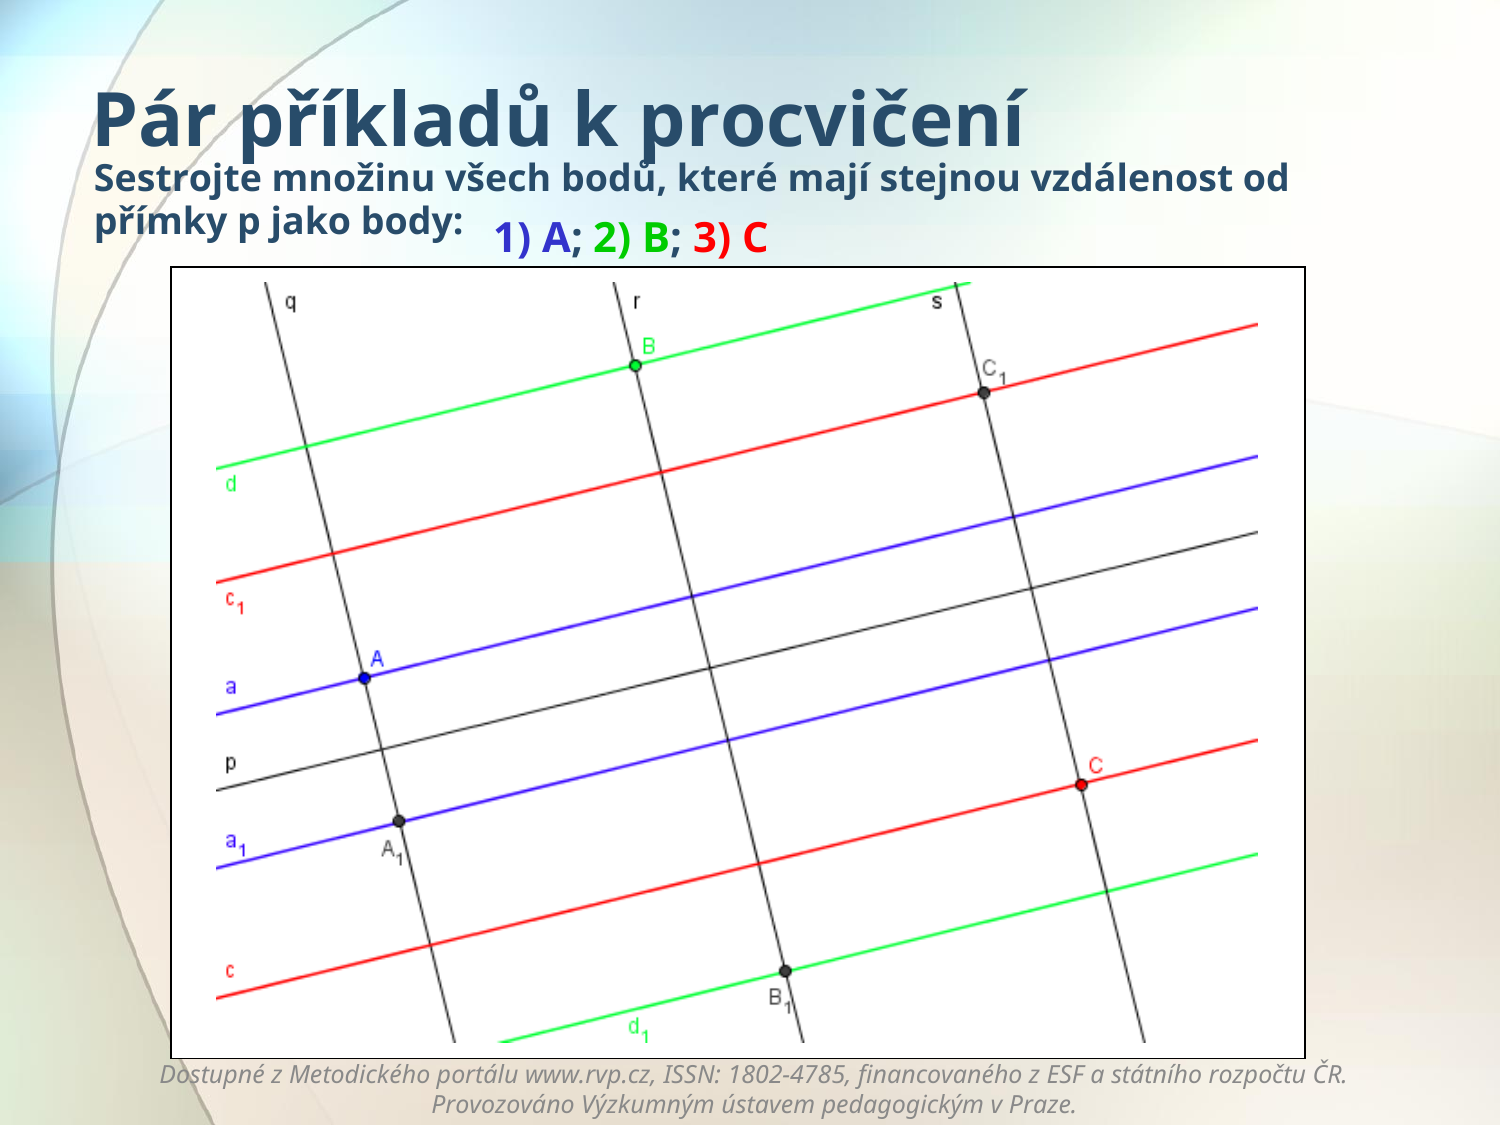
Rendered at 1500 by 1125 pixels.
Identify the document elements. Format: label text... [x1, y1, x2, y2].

picture [0, 0, 1500, 1125]
text_box 1) A; 2) B; 3) C [478, 212, 1176, 265]
text_box Sestrojte množinu všech bodů, které mají stejnou vzdálenost od přímky p jako body: [79, 179, 1355, 220]
text_box [171, 267, 1306, 1059]
title Pár příkladů k procvičení [76, 74, 1412, 177]
